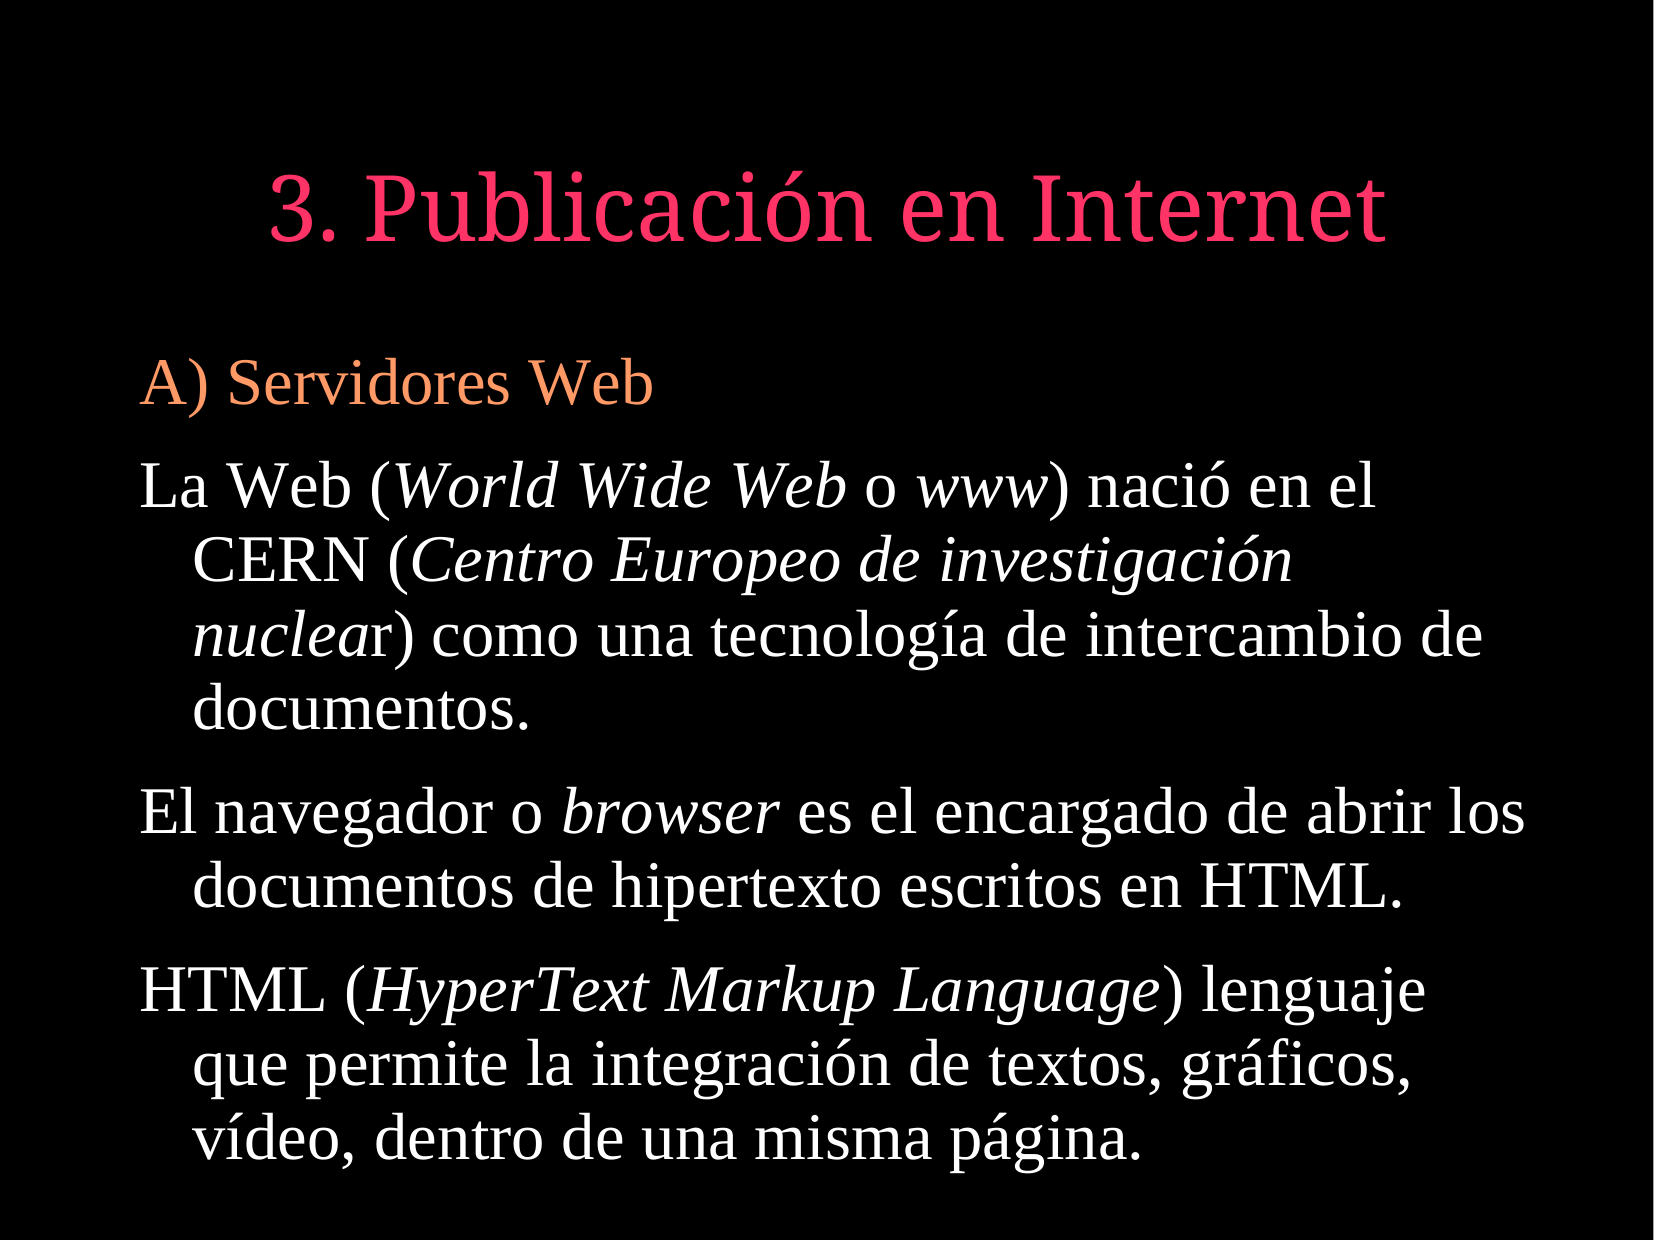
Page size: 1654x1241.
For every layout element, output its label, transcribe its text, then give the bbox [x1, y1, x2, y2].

title 3. Publicación en Internet [121, 102, 1534, 311]
list A) Servidores Web La Web (World Wide Web o www) nació en el CERN (Centro Europeo de investigación nuclear) como una tecnología de intercambio de documentos. El navegador o browser es el encargado de abrir los documentos de hipertexto escritos en HTML. HTML (HyperText Markup Language) lenguaje que permite la integración de textos, gráficos, vídeo, dentro de una misma página. [121, 344, 1534, 1174]
